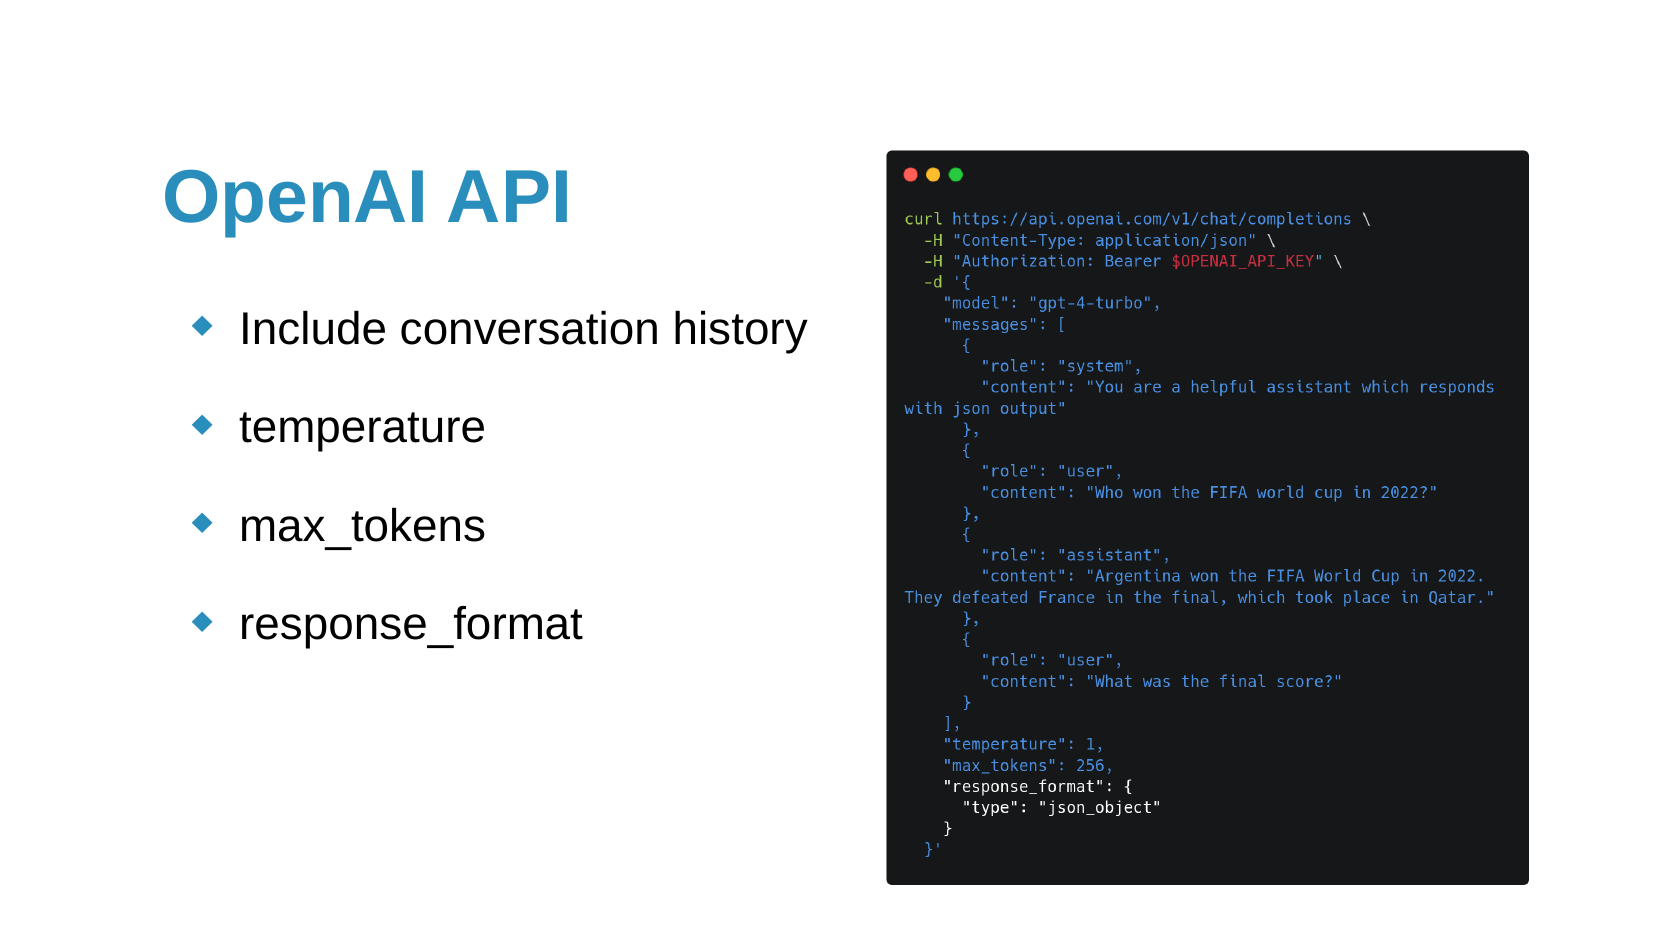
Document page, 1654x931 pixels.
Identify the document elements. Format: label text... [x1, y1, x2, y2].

text_box Include conversation history temperature max_tokens response_format [177, 295, 823, 931]
text_box OpenAI API [147, 147, 823, 331]
picture [823, 87, 1592, 931]
